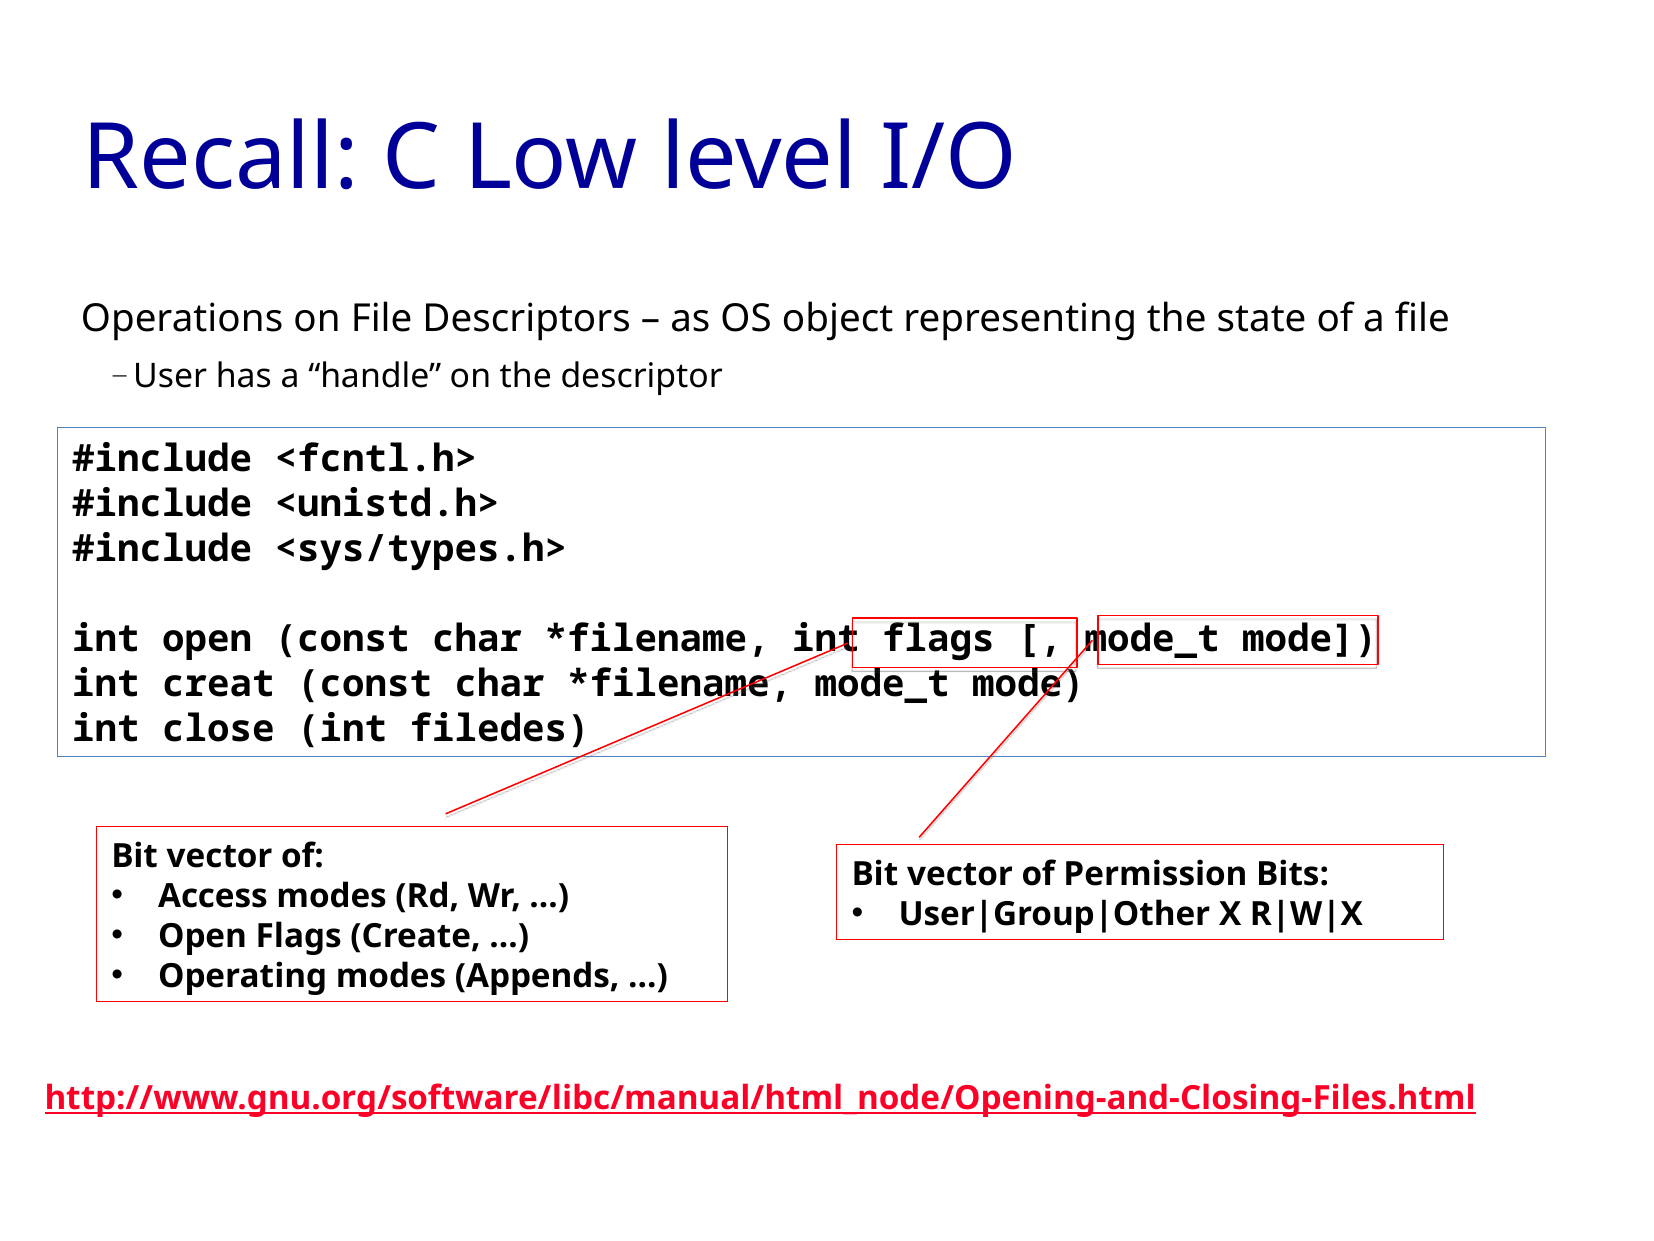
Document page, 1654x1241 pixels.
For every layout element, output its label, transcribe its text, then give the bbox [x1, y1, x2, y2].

text_box #include <fcntl.h> #include <unistd.h> #include <sys/types.h> int open (const char *filename, int flags [, mode_t mode]) int creat (const char *filename, mode_t mode) int close (int filedes) [1099, 621, 1375, 664]
text_box #include <fcntl.h> #include <unistd.h> #include <sys/types.h> int open (const char *filename, int flags [, mode_t mode]) int creat (const char *filename, mode_t mode) int close (int filedes) [57, 427, 1546, 757]
text_box http://www.gnu.org/software/libc/manual/html_node/Opening-and-Closing-Files.html [29, 1068, 1626, 1129]
text_box #include <fcntl.h> #include <unistd.h> #include <sys/types.h> int open (const char *filename, int flags [, mode_t mode]) int creat (const char *filename, mode_t mode) int close (int filedes) [853, 624, 1074, 667]
list Operations on File Descriptors – as OS object representing the state of a file User has a “handle” on the descriptor [60, 290, 1571, 428]
text_box #include <fcntl.h> #include <unistd.h> #include <sys/types.h> int open (const char *filename, int flags [, mode_t mode]) int creat (const char *filename, mode_t mode) int close (int filedes) [594, 649, 1061, 757]
title Recall: C Low level I/O [82, 49, 1571, 257]
text_box Bit vector of Permission Bits: User|Group|Other X R|W|X [836, 844, 1444, 940]
text_box Bit vector of: Access modes (Rd, Wr, …) Open Flags (Create, …) Operating modes (Appends, …) [96, 826, 728, 1002]
